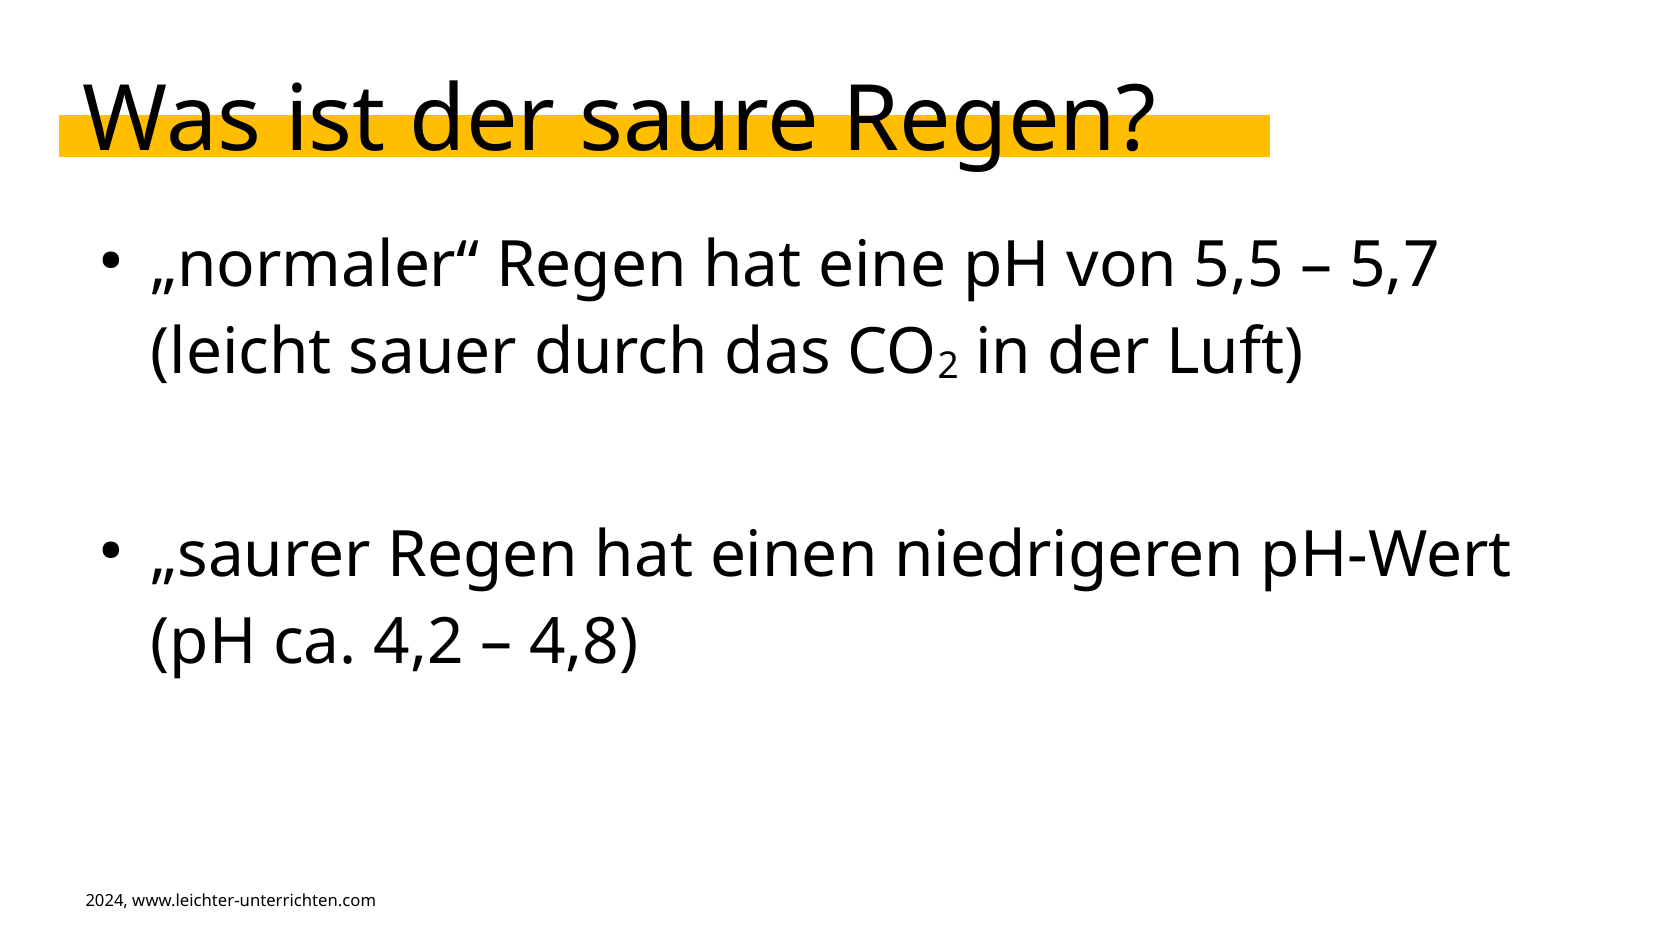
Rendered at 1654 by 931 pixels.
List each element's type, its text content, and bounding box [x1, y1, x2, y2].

list „normaler“ Regen hat eine pH von 5,5 – 5,7 (leicht sauer durch das CO2 in der Luft) „saurer Regen hat einen niedrigeren pH-Wert (pH ca. 4,2 – 4,8) [82, 217, 1571, 758]
title Was ist der saure Regen? [82, 37, 1571, 193]
